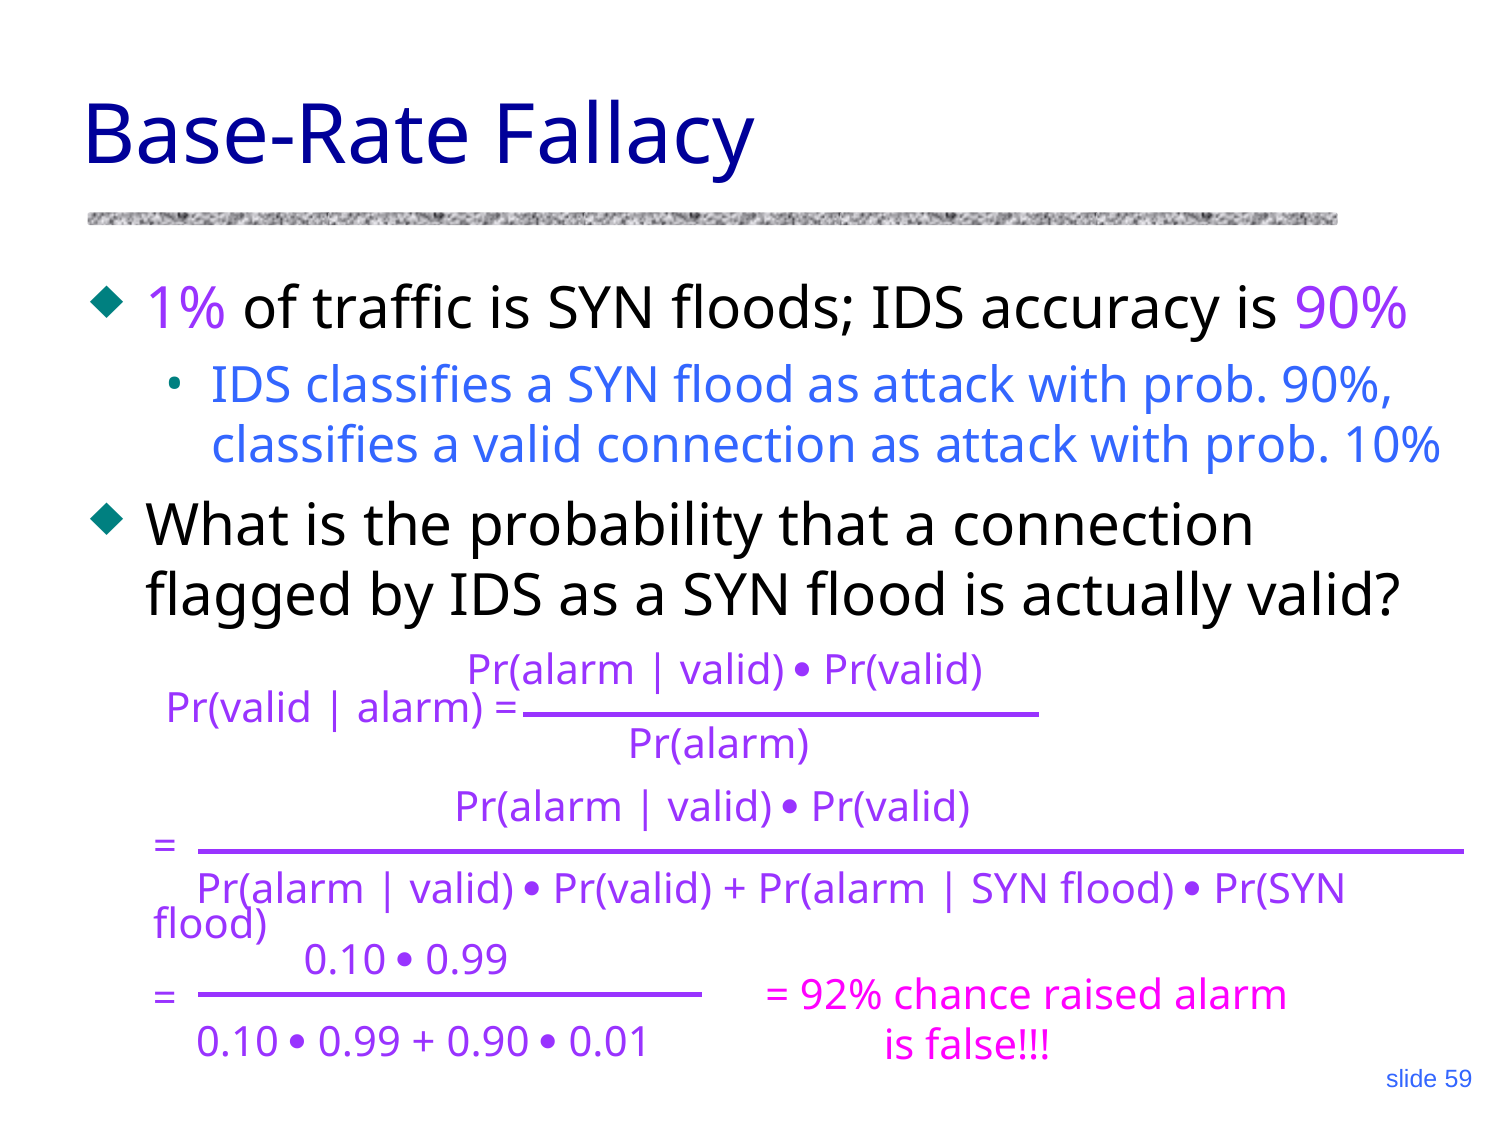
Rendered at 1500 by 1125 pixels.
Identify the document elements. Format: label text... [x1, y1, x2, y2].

text_box 1% of traffic is SYN floods; IDS accuracy is 90% IDS classifies a SYN flood as attack with prob. 90%, classifies a valid connection as attack with prob. 10% What is the probability that a connection flagged by IDS as a SYN flood is actually valid? [74, 262, 1463, 1101]
text_box slide <number> [1463, 1025, 1488, 1101]
text_box Base-Rate Fallacy [66, 37, 1342, 188]
text_box 0.10  0.99 = 0.10  0.99 + 0.90  0.01 [138, 934, 750, 1072]
text_box Pr(alarm | valid)  Pr(valid) = Pr(alarm | valid)  Pr(valid) + Pr(alarm | SYN flood)  Pr(SYN flood) [138, 782, 1475, 954]
text_box Pr(alarm | valid)  Pr(valid) Pr(valid | alarm) = Pr(alarm) [150, 644, 1237, 771]
picture [87, 212, 1338, 226]
text_box = 92% chance raised alarm is false!!! [750, 969, 1363, 1076]
